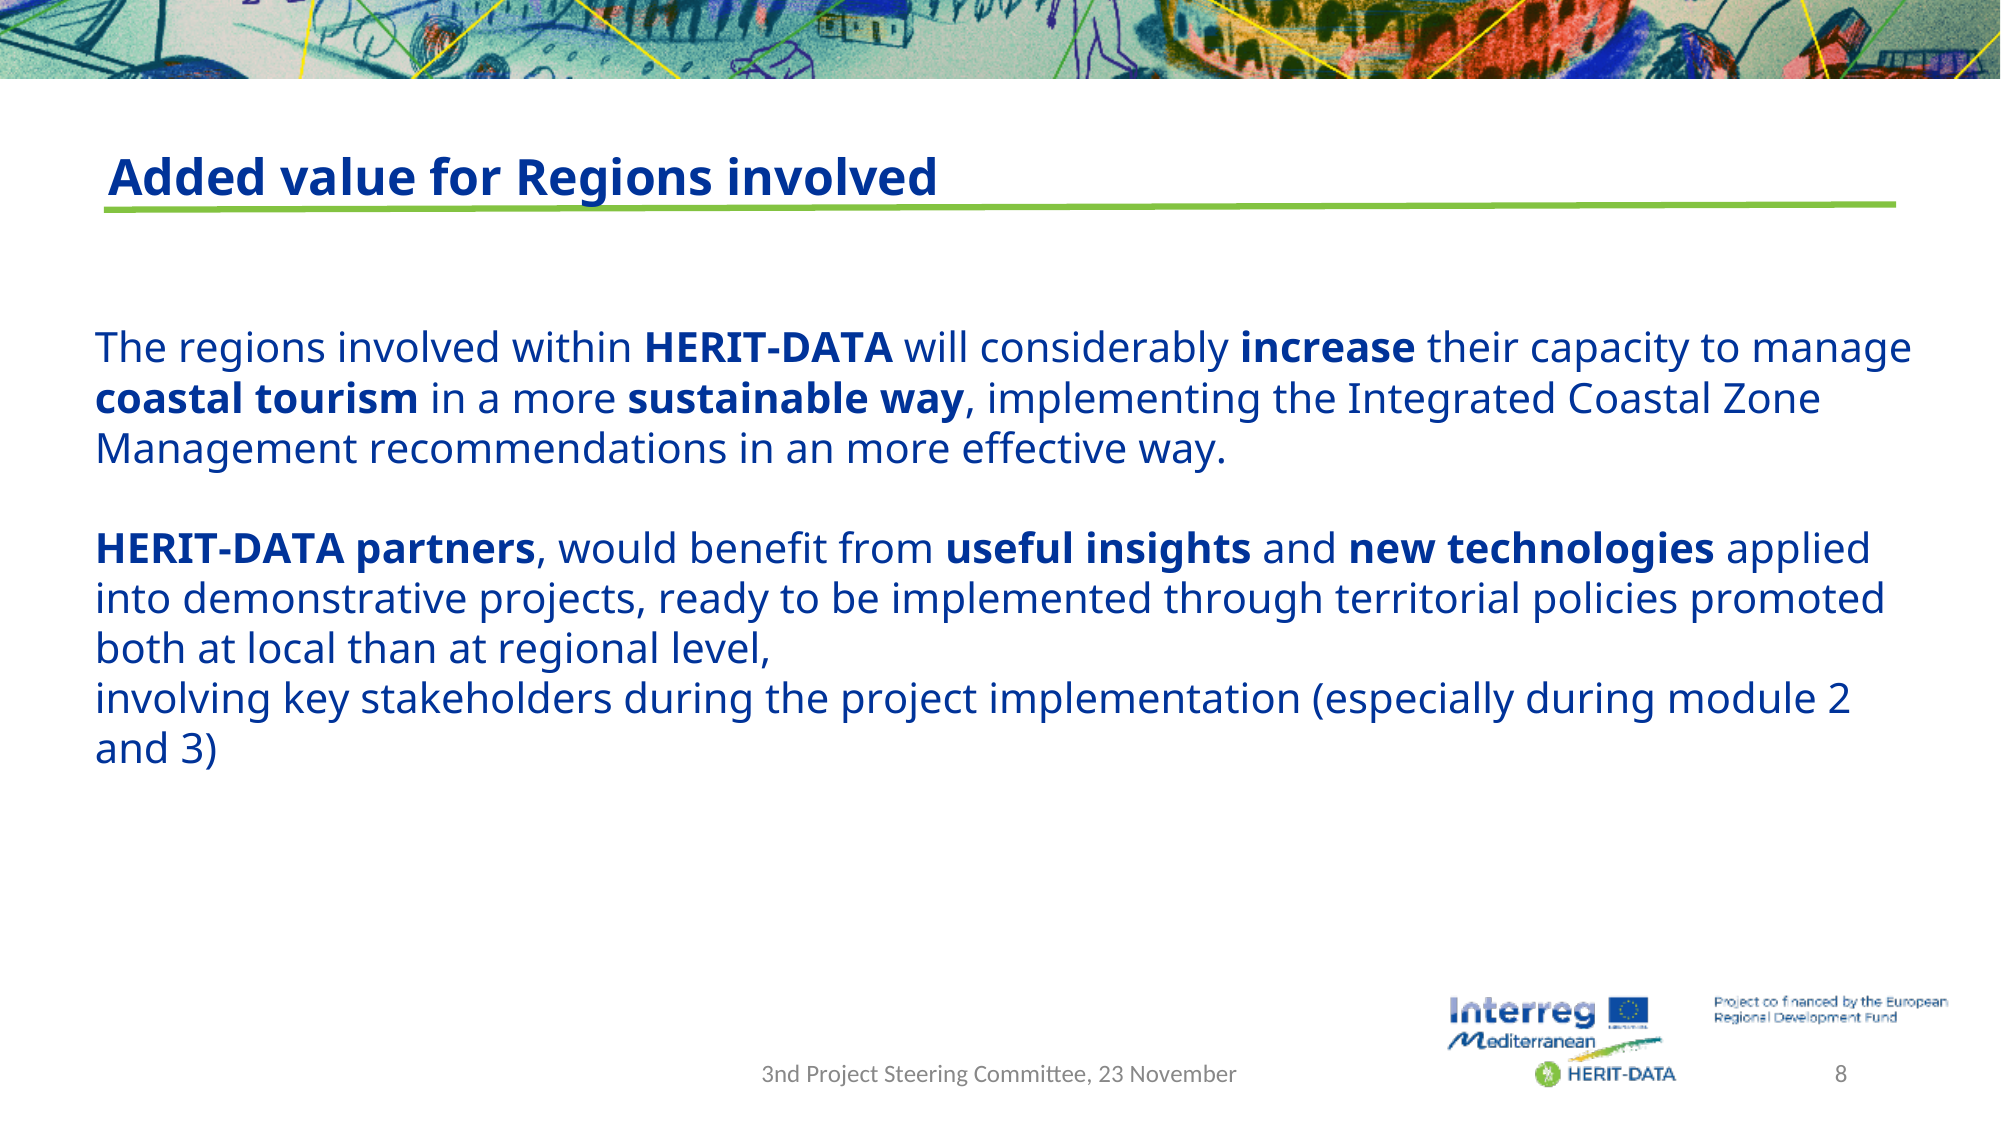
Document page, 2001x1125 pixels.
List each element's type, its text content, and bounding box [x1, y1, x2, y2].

text_box The regions involved within HERIT‐DATA will considerably increase their capacity to manage coastal tourism in a more sustainable way, implementing the Integrated Coastal Zone Management recommendations in an more effective way. HERIT‐DATA partners, would benefit from useful insights and new technologies applied into demonstrative projects, ready to be implemented through territorial policies promoted both at local than at regional level, involving key stakeholders during the project implementation (especially during module 2 and 3) [94, 321, 1916, 876]
text_box Added value for Regions involved [94, 102, 1618, 249]
picture [1412, 971, 1986, 1106]
picture [0, 0, 2001, 79]
text_box <numero> [1412, 1042, 1863, 1103]
